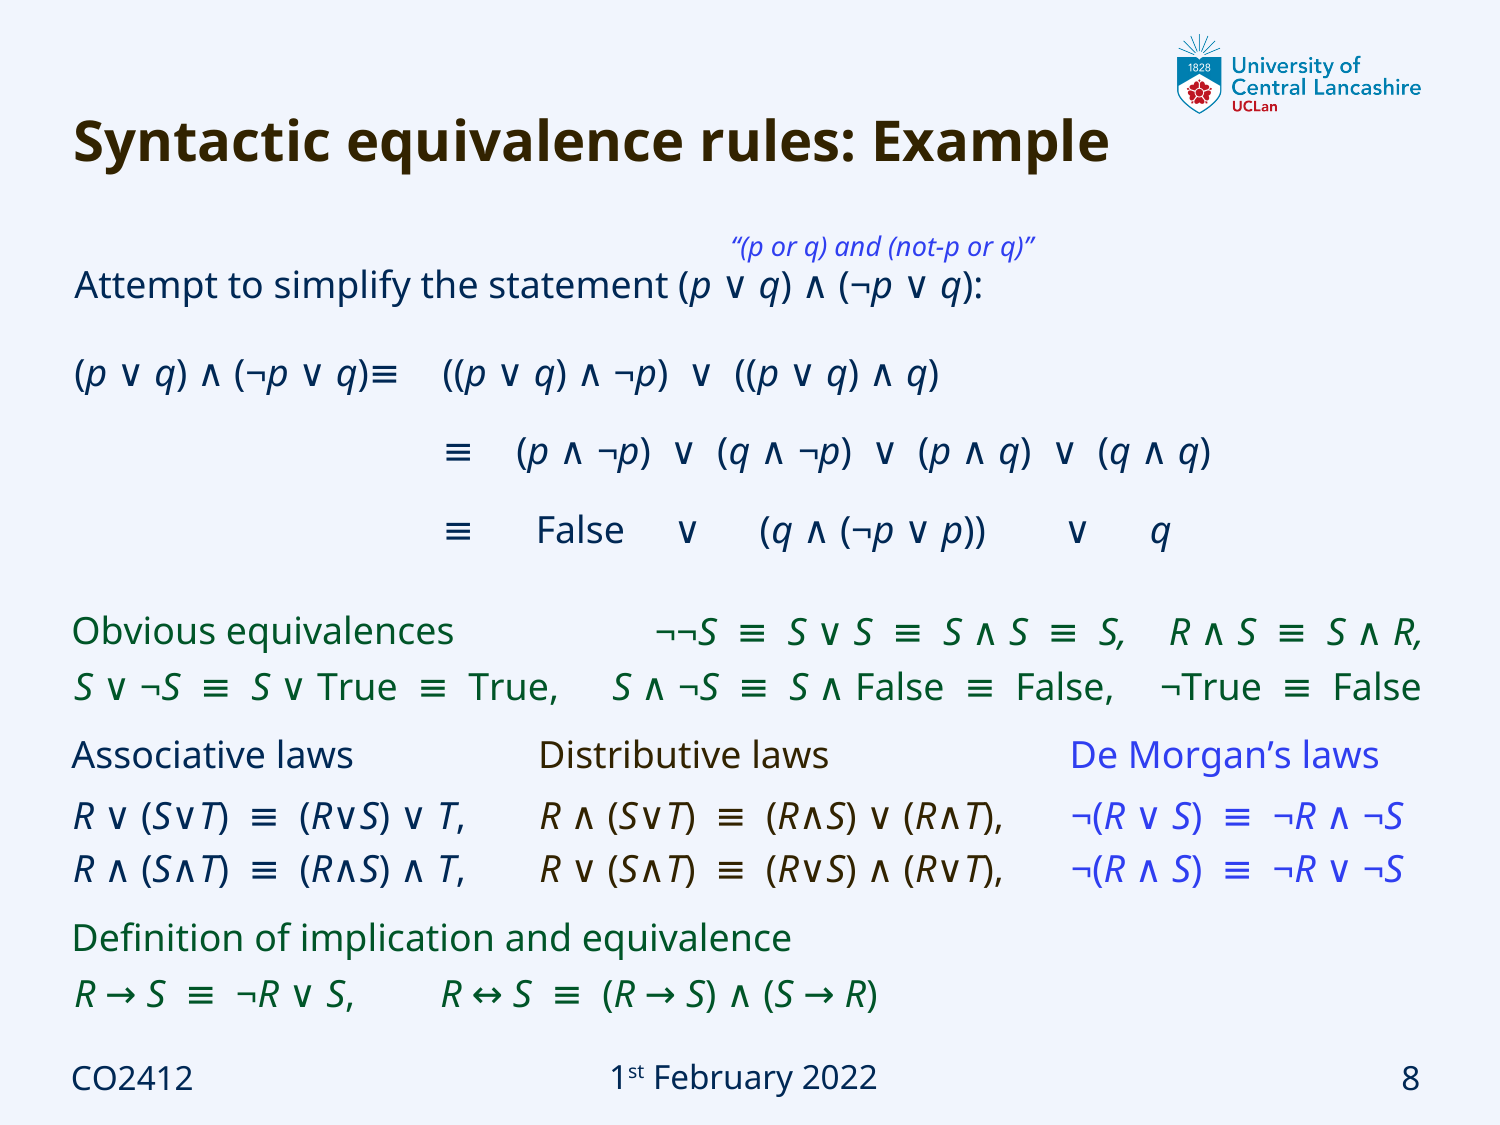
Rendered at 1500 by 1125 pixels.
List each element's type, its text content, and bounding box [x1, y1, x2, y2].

text_box Attempt to simplify the statement (p ∨ q) ∧ (¬p ∨ q): (p ∨ q) ∧ (¬p ∨ q) ≡ ((p ∨ q) ∧ ¬p) ∨ ((p ∨ q) ∧ q) ≡ (p ∧ ¬p) ∨ (q ∧ ¬p) ∨ (p ∧ q) ∨ (q ∧ q) ≡ False ∨ (q ∧ (¬p ∨ p)) ∨ q [59, 246, 1435, 587]
text_box S ∧ ¬S ≡ S ∧ False ≡ False, [597, 655, 1145, 716]
text_box “(p or q) and (not-p or q)” [585, 221, 1179, 270]
text_box Associative laws [56, 723, 425, 784]
text_box R ∧ (S∧T) ≡ (R∧S) ∧ T, [58, 837, 524, 898]
text_box ¬(R ∧ S) ≡ ¬R ∨ ¬S [1056, 837, 1500, 898]
text_box ¬¬S ≡ S ∨ S ≡ S ∧ S ≡ S, [640, 600, 1154, 661]
text_box R ∨ (S∧T) ≡ (R∨S) ∧ (R∨T), [524, 837, 1056, 898]
text_box S ∨ ¬S ≡ S ∨ True ≡ True, [59, 655, 593, 716]
text_box Definition of implication and equivalence [56, 906, 915, 967]
text_box De Morgan’s laws [1054, 723, 1423, 784]
picture [1177, 34, 1421, 54]
text_box ¬(R ∨ S) ≡ ¬R ∧ ¬S [1056, 784, 1479, 837]
text_box ¬True ≡ False [1145, 655, 1459, 716]
text_box R ∧ (S∨T) ≡ (R∧S) ∨ (R∧T), [524, 784, 1052, 837]
text_box R → S ≡ ¬R ∨ S, [59, 962, 425, 1023]
title Syntactic equivalence rules: Example [58, 54, 1500, 224]
text_box Distributive laws [523, 723, 892, 784]
text_box R ∨ (S∨T) ≡ (R∨S) ∨ T, [57, 784, 524, 845]
text_box R ↔ S ≡ (R → S) ∧ (S → R) [425, 962, 940, 1023]
text_box Obvious equivalences [56, 599, 562, 660]
text_box R ∧ S ≡ S ∧ R, [1154, 600, 1463, 661]
